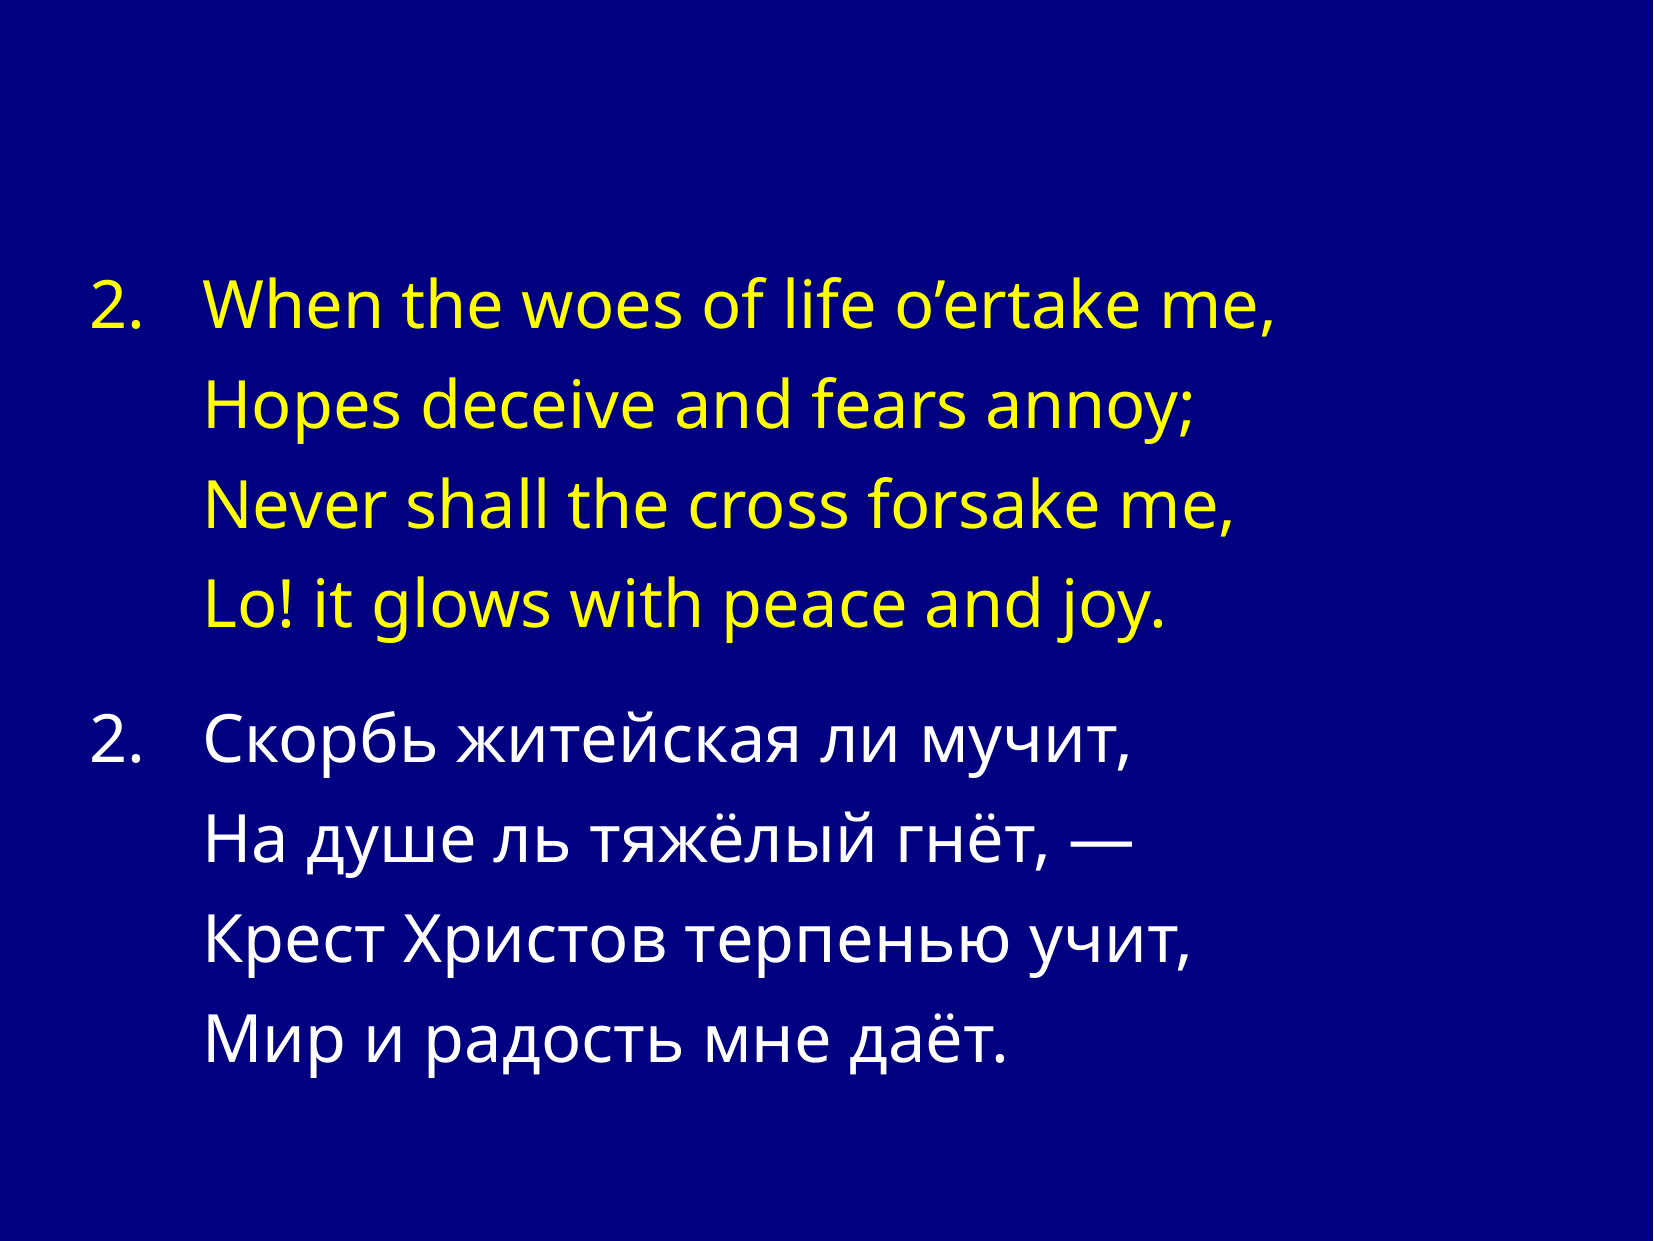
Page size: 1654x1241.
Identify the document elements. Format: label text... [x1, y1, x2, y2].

text_box 2. Скорбь житейская ли мучит, На душе ль тяжёлый гнёт, — Крест Христов терпенью учит, Мир и радость мне даёт. [75, 675, 1576, 1163]
text_box 2. When the woes of life o’ertake me, Hopes deceive and fears annoy; Never shall the cross forsake me, Lo! it glows with peace and joy. [75, 150, 1576, 638]
